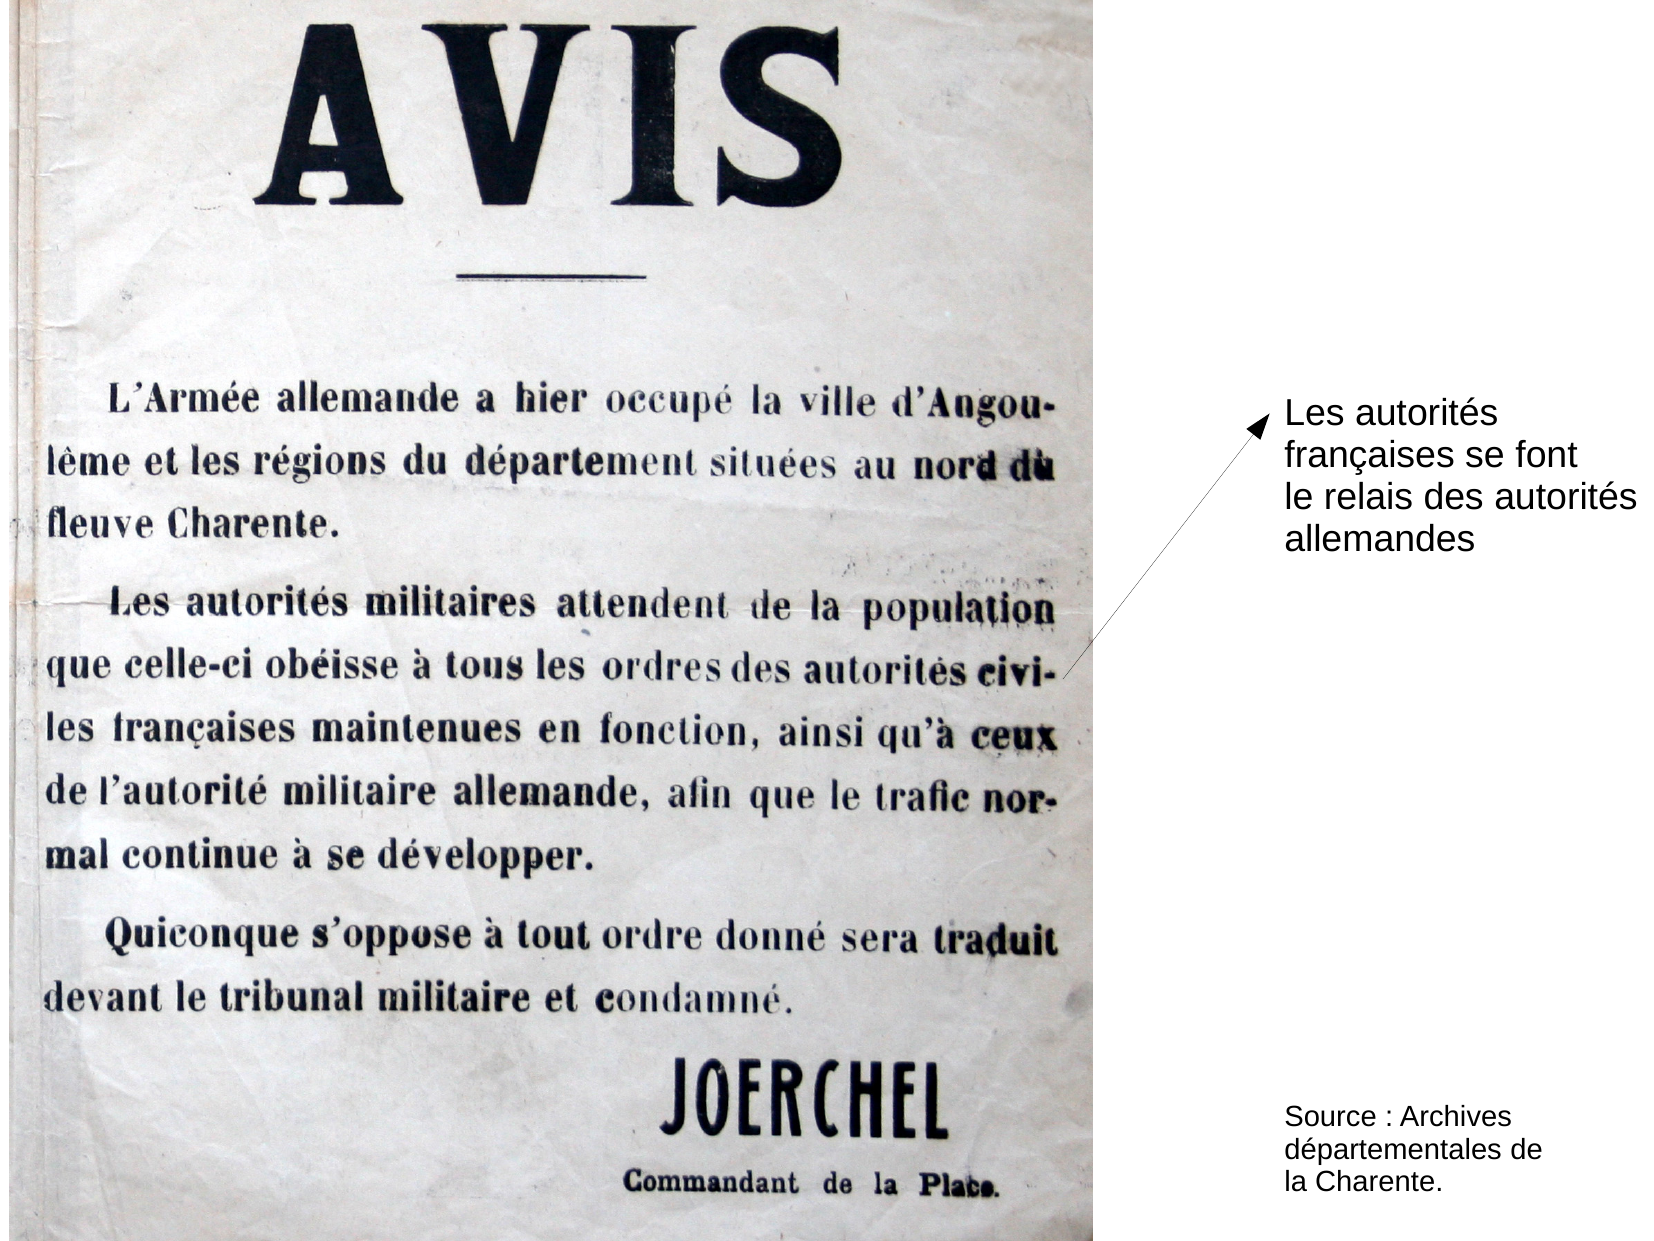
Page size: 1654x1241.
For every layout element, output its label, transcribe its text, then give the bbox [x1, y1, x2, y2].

text_box Source : Archives départementales de la Charente. [1269, 1092, 1559, 1241]
text_box Les autorités françaises se font le relais des autorités allemandes [1269, 383, 1654, 567]
picture [9, 0, 1093, 1241]
